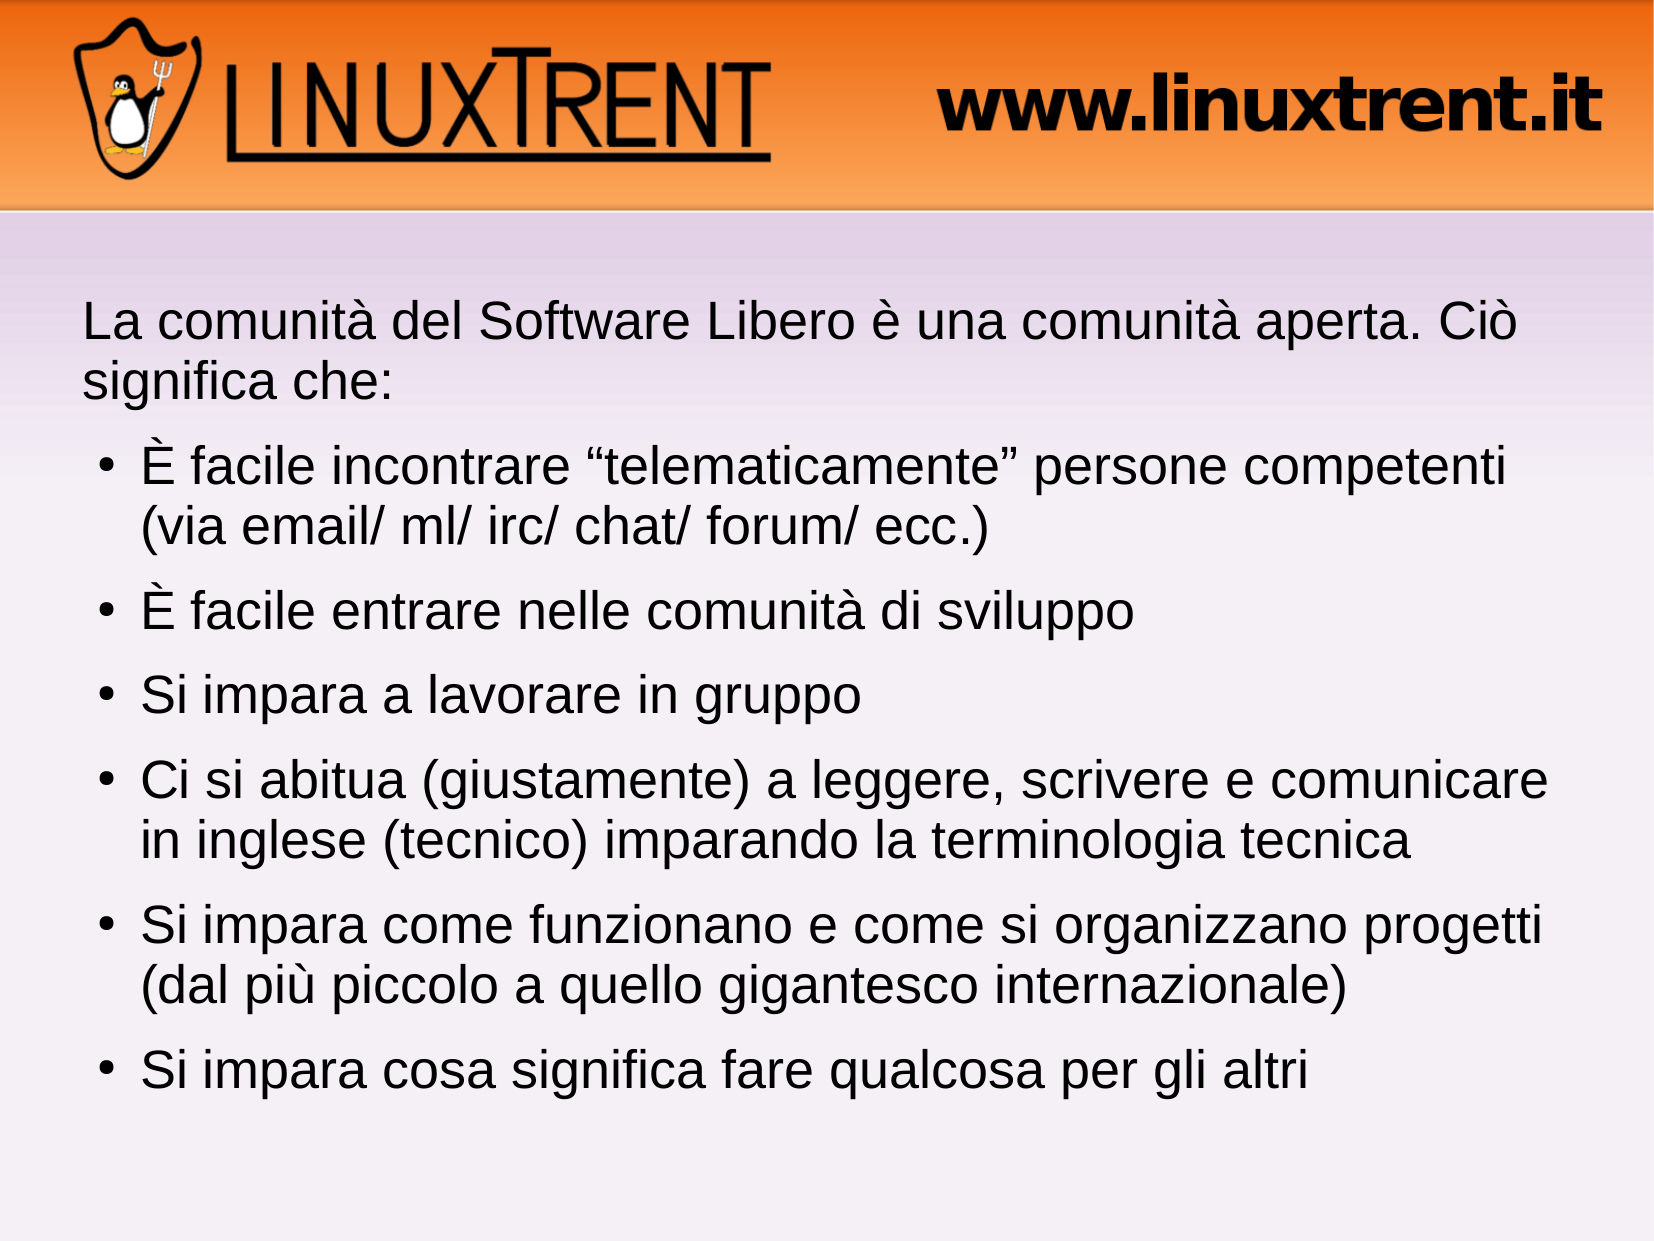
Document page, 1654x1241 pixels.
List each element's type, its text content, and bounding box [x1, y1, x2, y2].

list La comunità del Software Libero è una comunità aperta. Ciò significa che: È facile incontrare “telematicamente” persone competenti (via email/ ml/ irc/ chat/ forum/ ecc.) È facile entrare nelle comunità di sviluppo Si impara a lavorare in gruppo Ci si abitua (giustamente) a leggere, scrivere e comunicare in inglese (tecnico) imparando la terminologia tecnica Si impara come funzionano e come si organizzano progetti (dal più piccolo a quello gigantesco internazionale) Si impara cosa significa fare qualcosa per gli altri [82, 290, 1571, 1109]
picture [0, 0, 1654, 1241]
